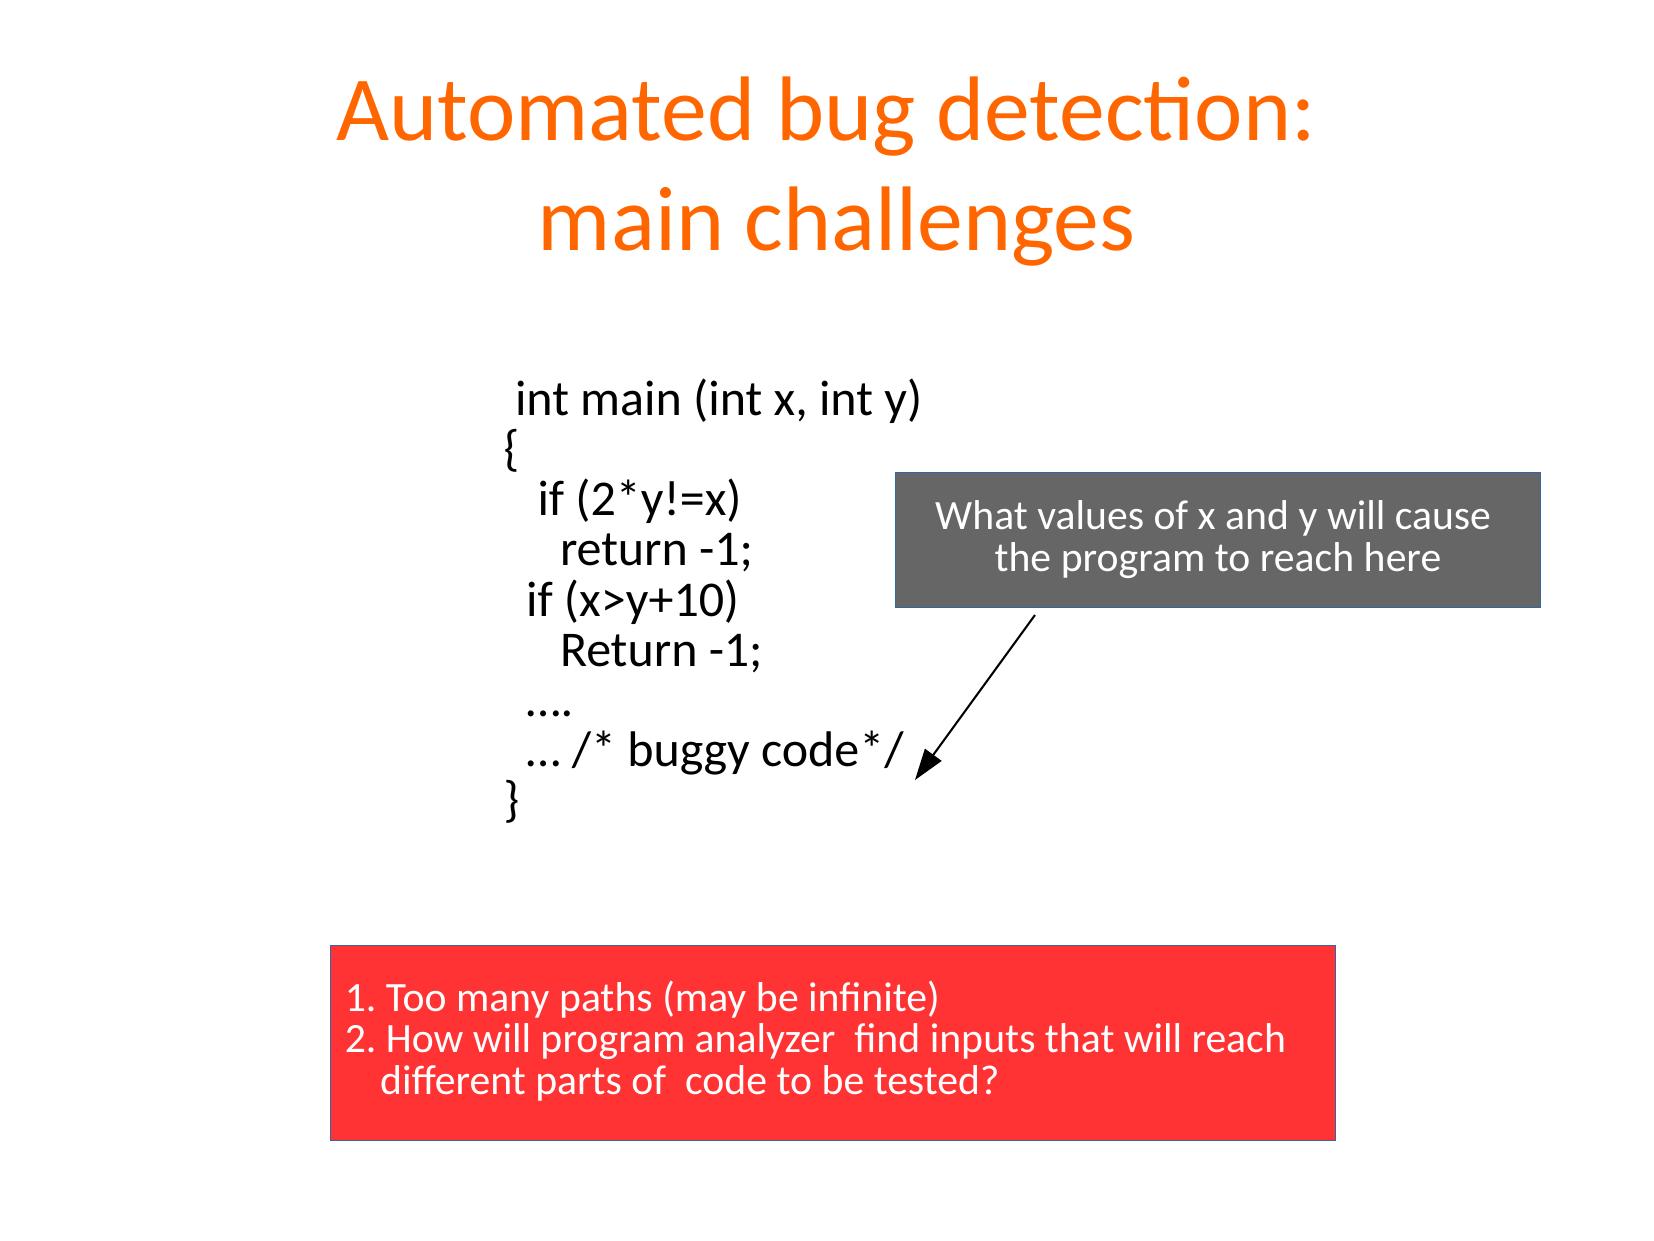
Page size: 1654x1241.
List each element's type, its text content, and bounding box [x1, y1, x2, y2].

title Automated bug detection: main challenges [82, 55, 1571, 263]
text_box What values of x and y will cause the program to reach here [895, 472, 1541, 608]
subtitle int main (int x, int y) { if (2*y!=x) return -1; if (x>y+10) Return -1; …. … /* buggy code*/ } [503, 301, 1126, 905]
text_box 1. Too many paths (may be infinite) 2. How will program analyzer find inputs that will reach different parts of code to be tested? [330, 945, 1336, 1141]
